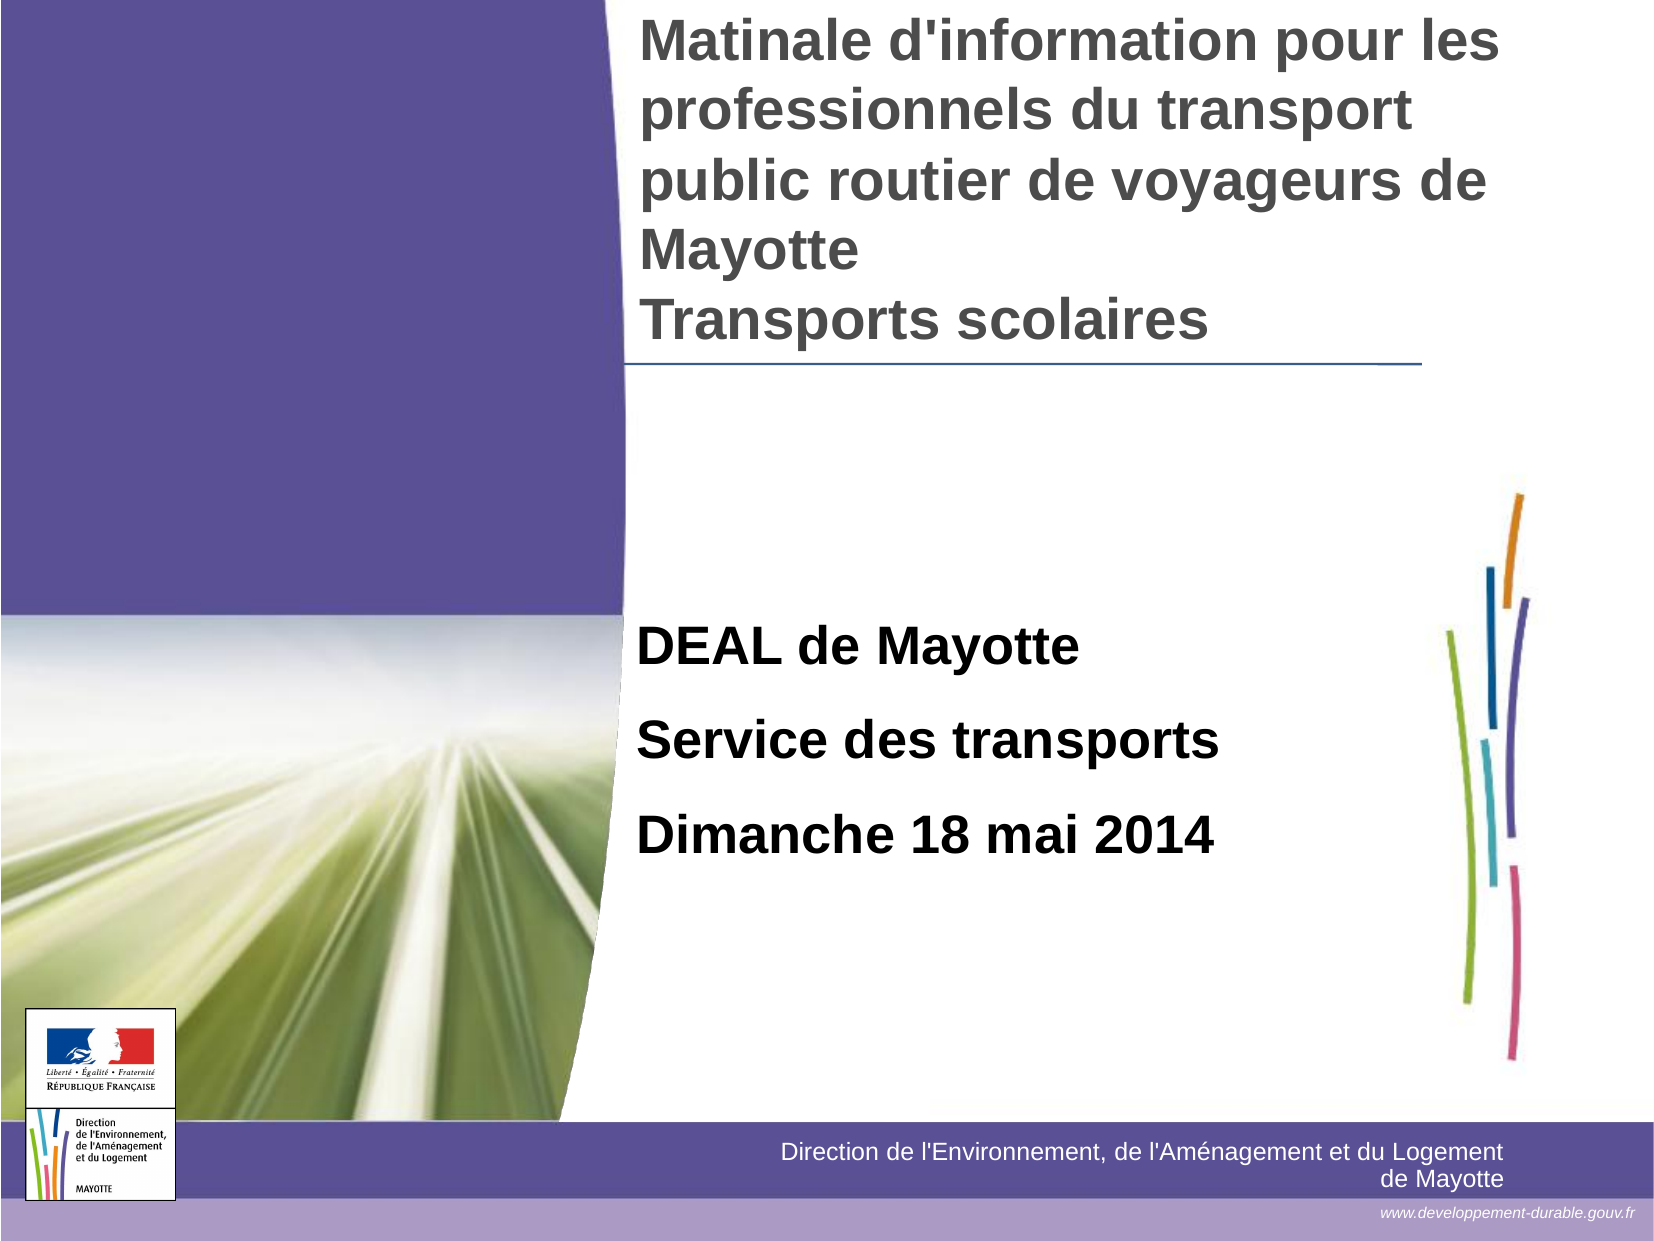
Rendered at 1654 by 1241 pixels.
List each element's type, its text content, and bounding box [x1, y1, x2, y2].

subtitle DEAL de Mayotte Service des transports Dimanche 18 mai 2014 [635, 610, 1423, 852]
title Matinale d'information pour les professionnels du transport public routier de voyageurs de Mayotte Transports scolaires [639, 1, 1592, 327]
